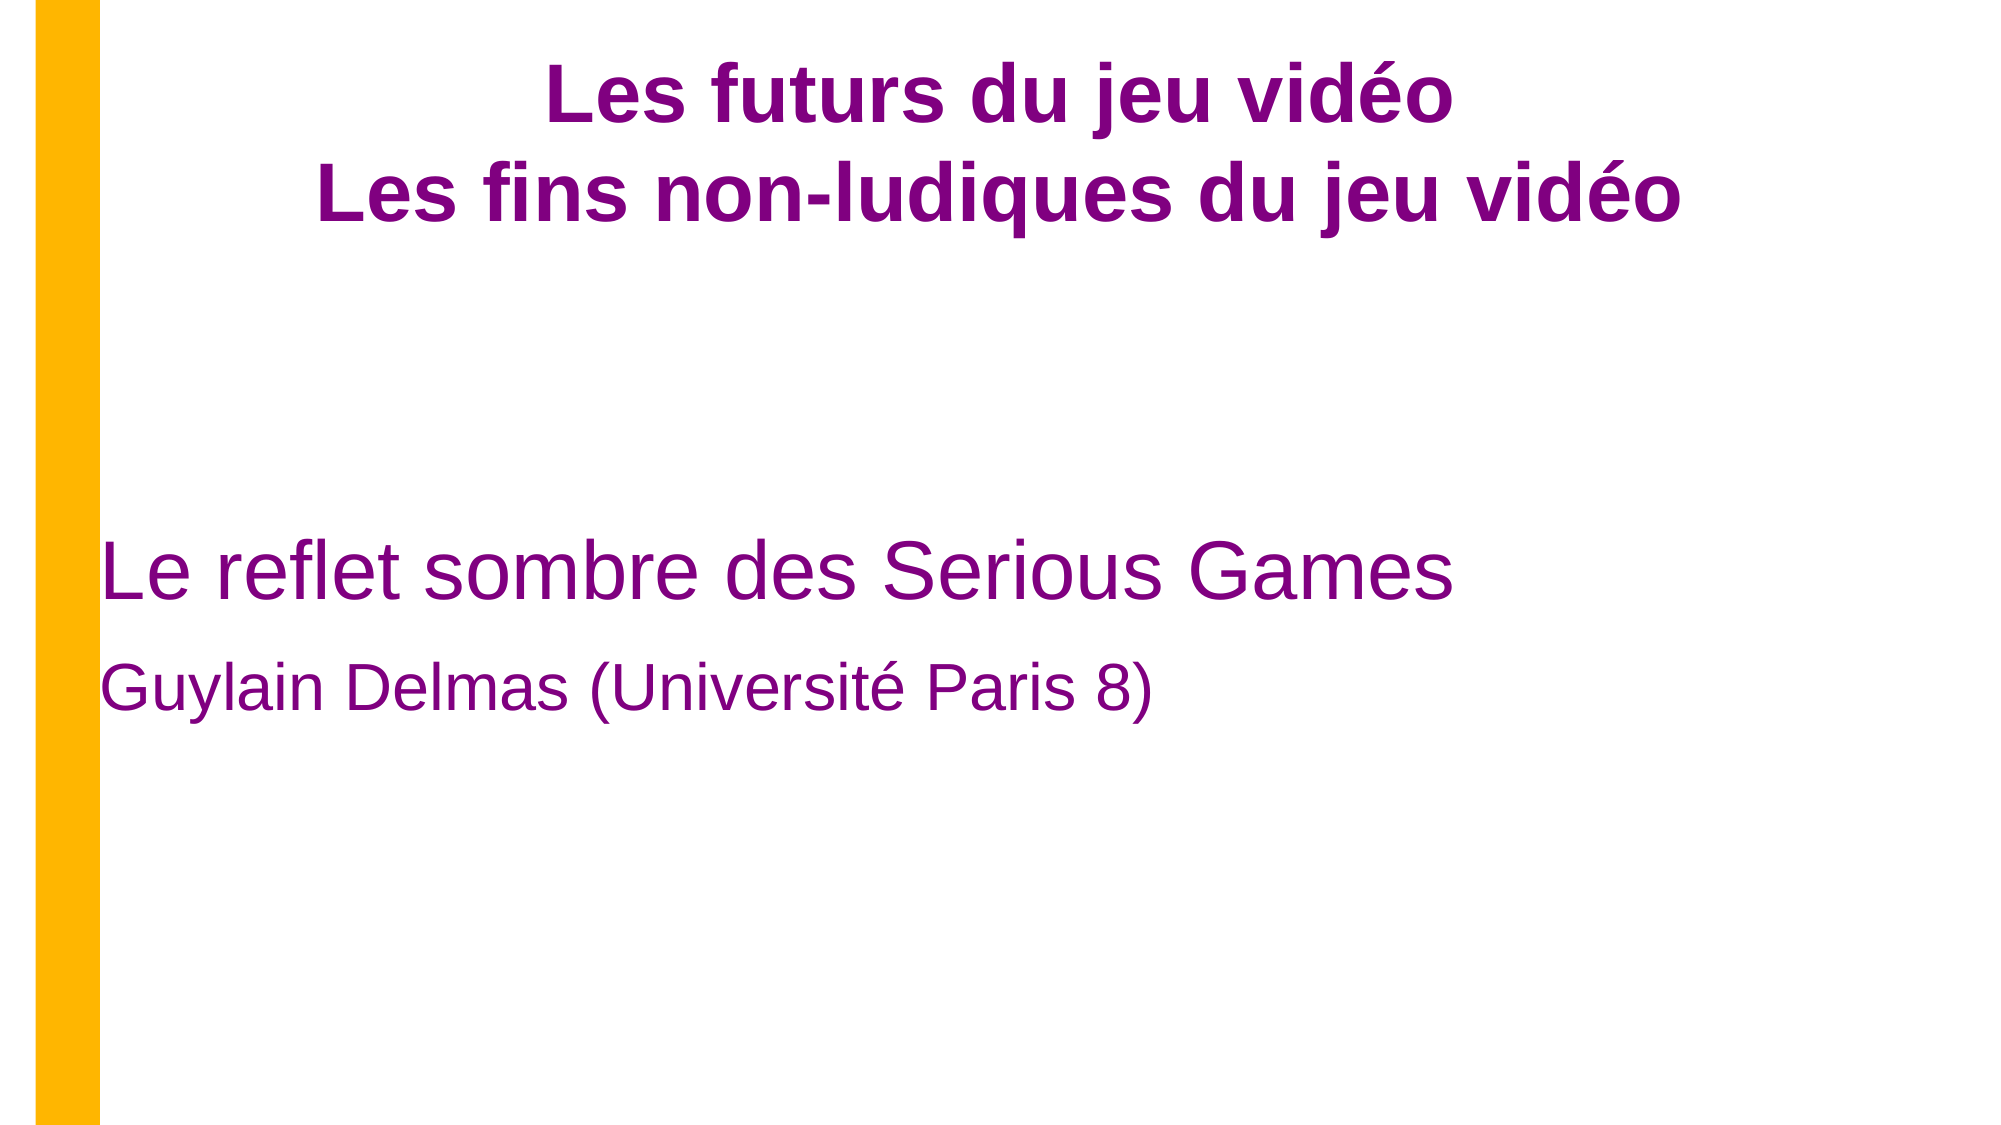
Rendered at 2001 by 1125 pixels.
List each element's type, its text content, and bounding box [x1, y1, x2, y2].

title Les futurs du jeu vidéo Les fins non-ludiques du jeu vidéo [99, 44, 1900, 233]
list Le reflet sombre des Serious Games Guylain Delmas (Université Paris 8) [99, 263, 1900, 916]
